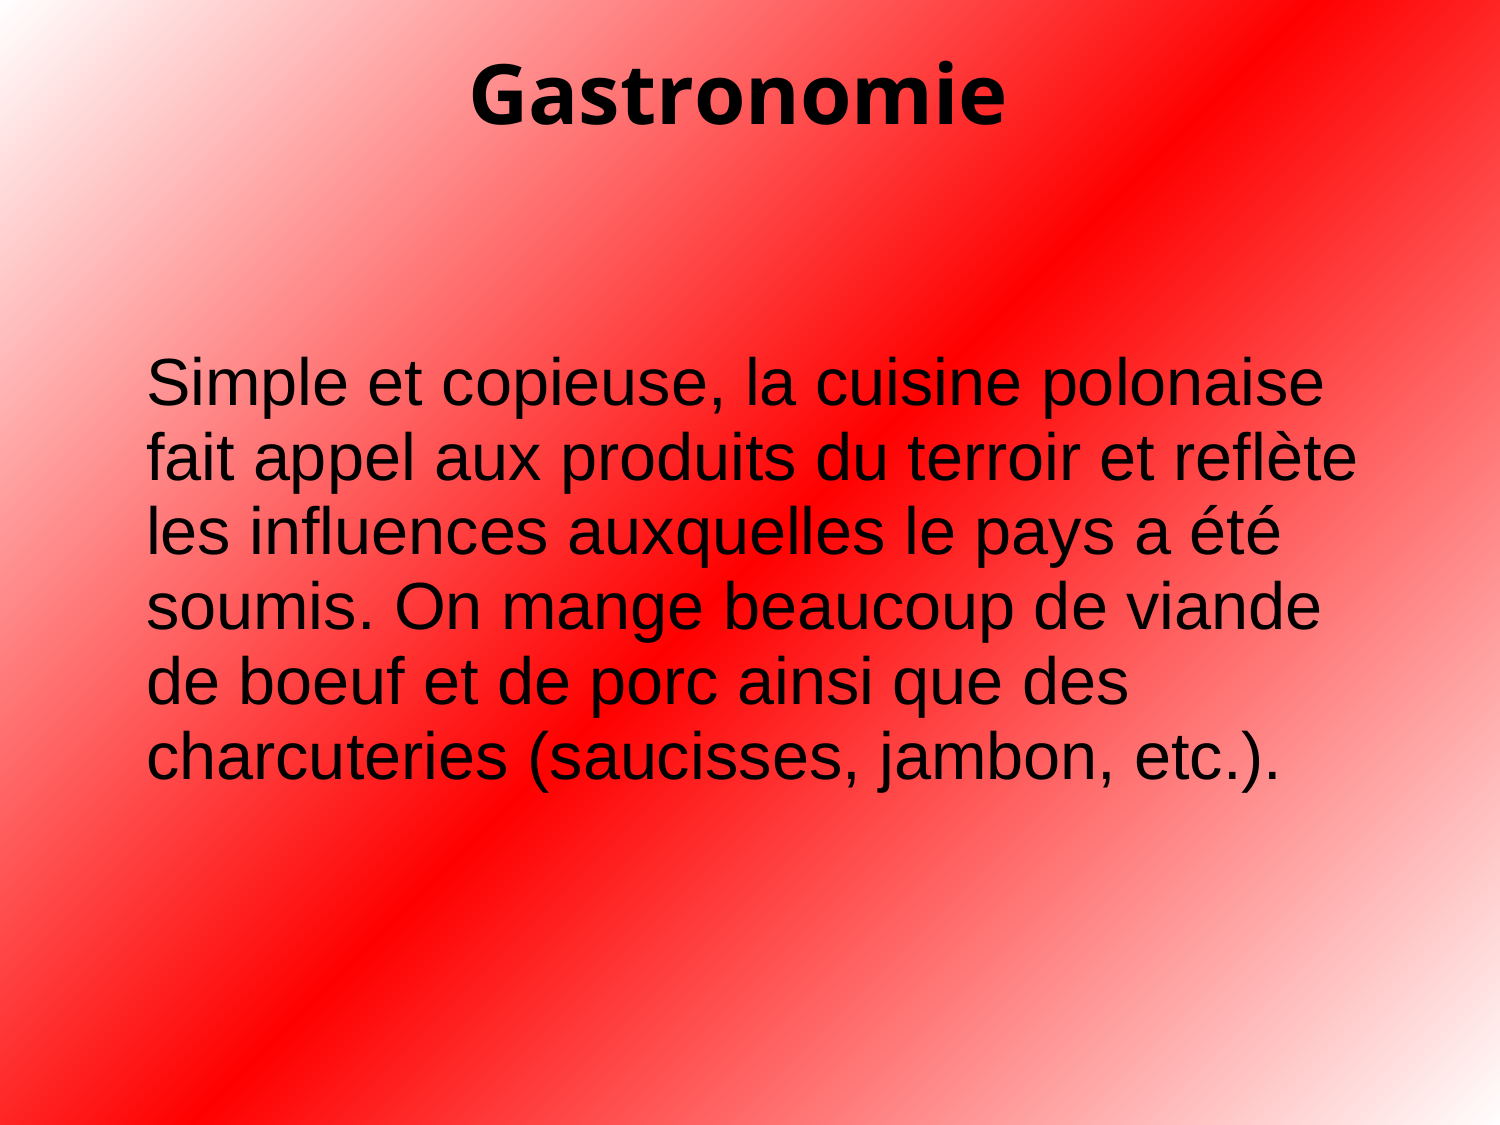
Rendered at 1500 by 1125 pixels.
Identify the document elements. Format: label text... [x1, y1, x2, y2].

list Simple et copieuse, la cuisine polonaise fait appel aux produits du terroir et reflète les influences auxquelles le pays a été soumis. On mange beaucoup de viande de boeuf et de porc ainsi que des charcuteries (saucisses, jambon, etc.). [75, 262, 1426, 1006]
title Gastronomie [75, 31, 1426, 247]
